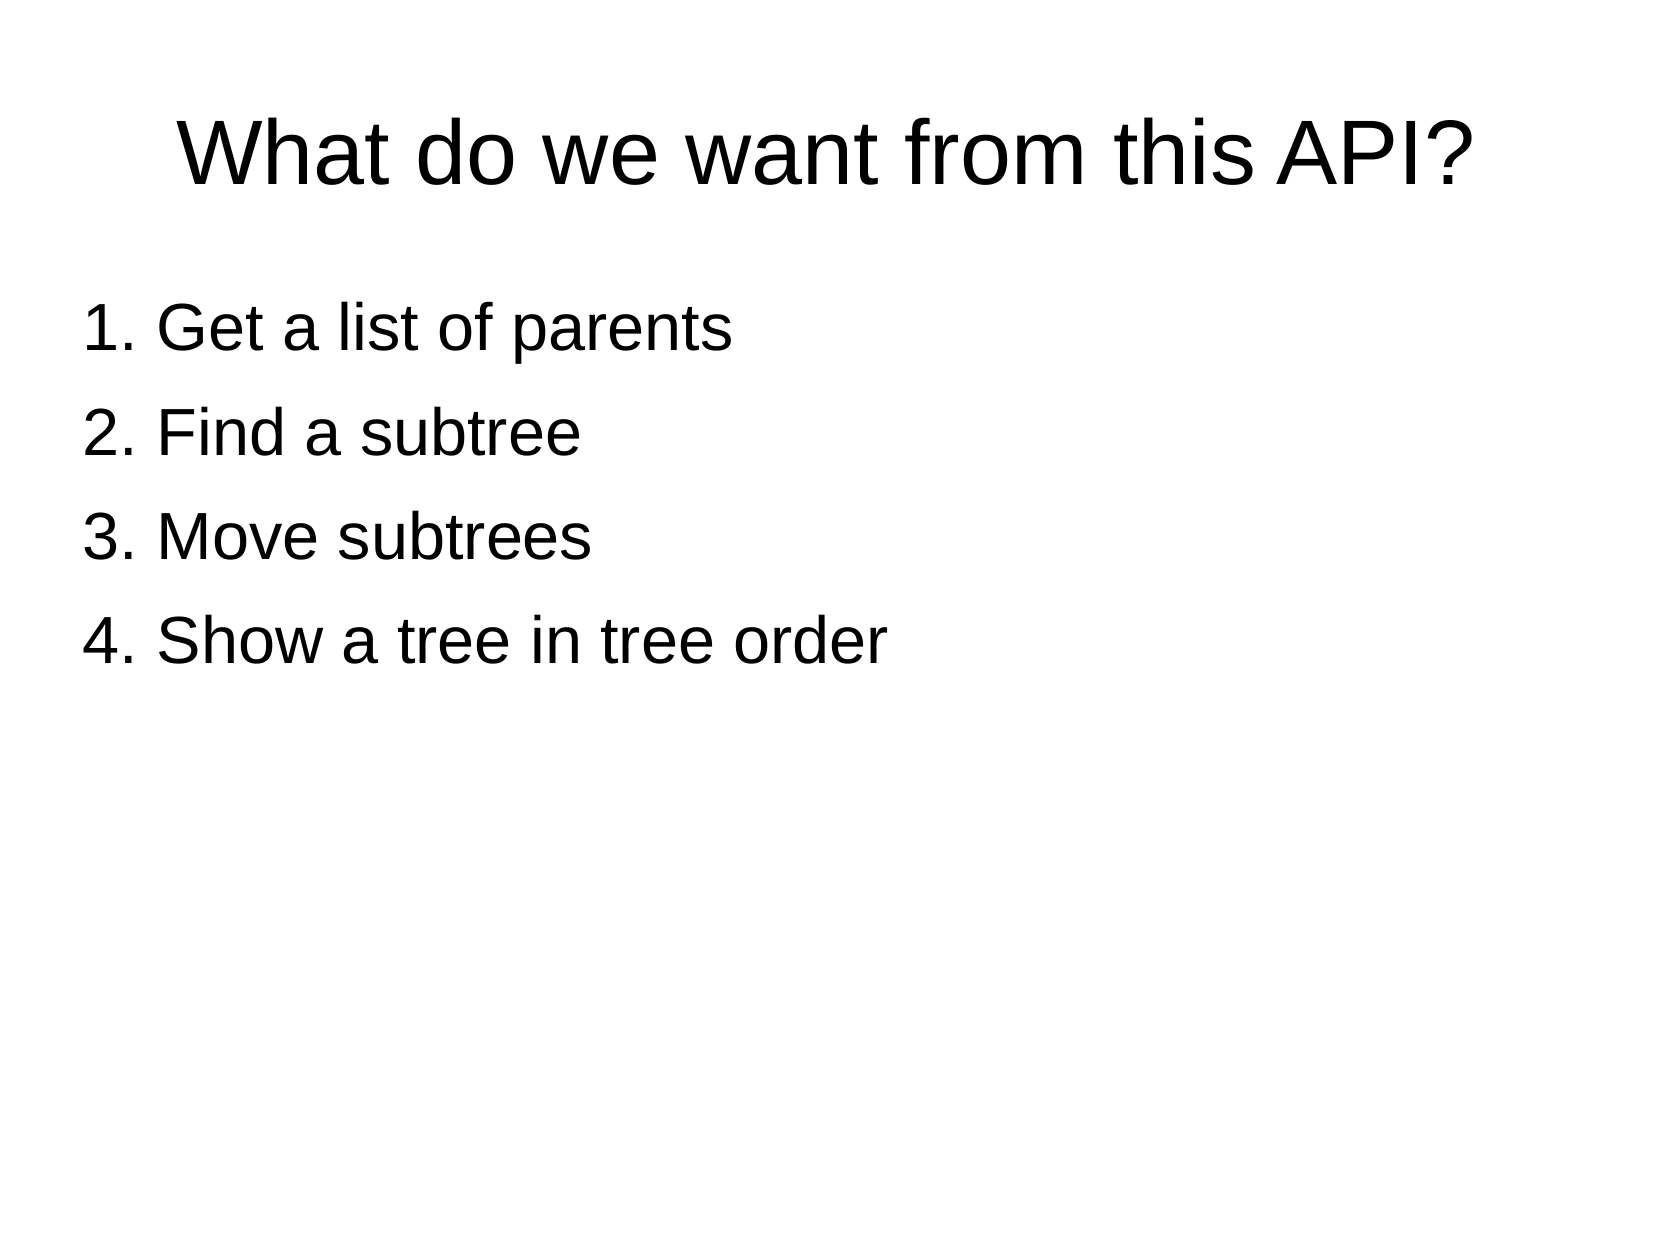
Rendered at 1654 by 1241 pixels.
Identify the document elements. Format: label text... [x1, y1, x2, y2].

title What do we want from this API? [82, 49, 1571, 257]
list Get a list of parents Find a subtree Move subtrees Show a tree in tree order [82, 290, 1571, 1109]
